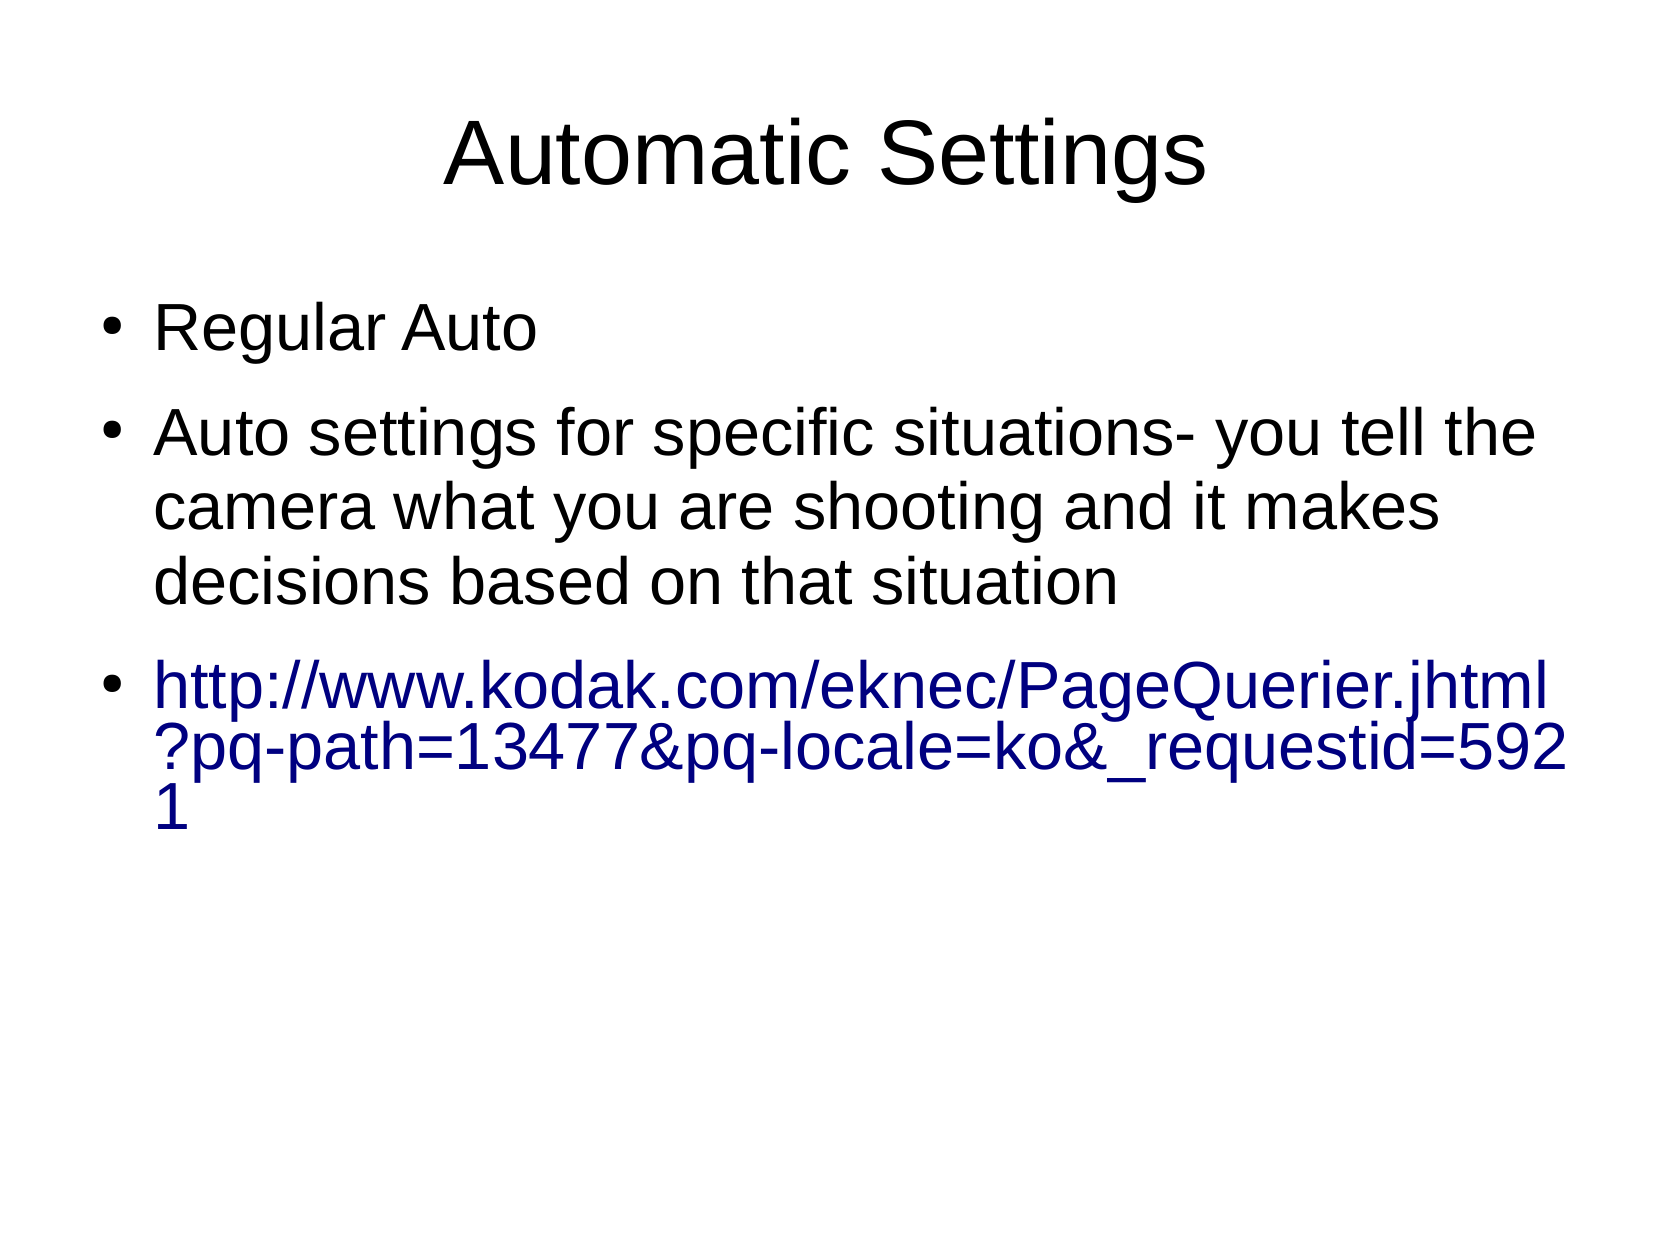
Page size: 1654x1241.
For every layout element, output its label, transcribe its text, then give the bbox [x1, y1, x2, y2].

list Regular Auto Auto settings for specific situations- you tell the camera what you are shooting and it makes decisions based on that situation http://www.kodak.com/eknec/PageQuerier.jhtml?pq-path=13477&pq-locale=ko&_requestid=5921 [82, 290, 1571, 1109]
title Automatic Settings [82, 49, 1571, 257]
